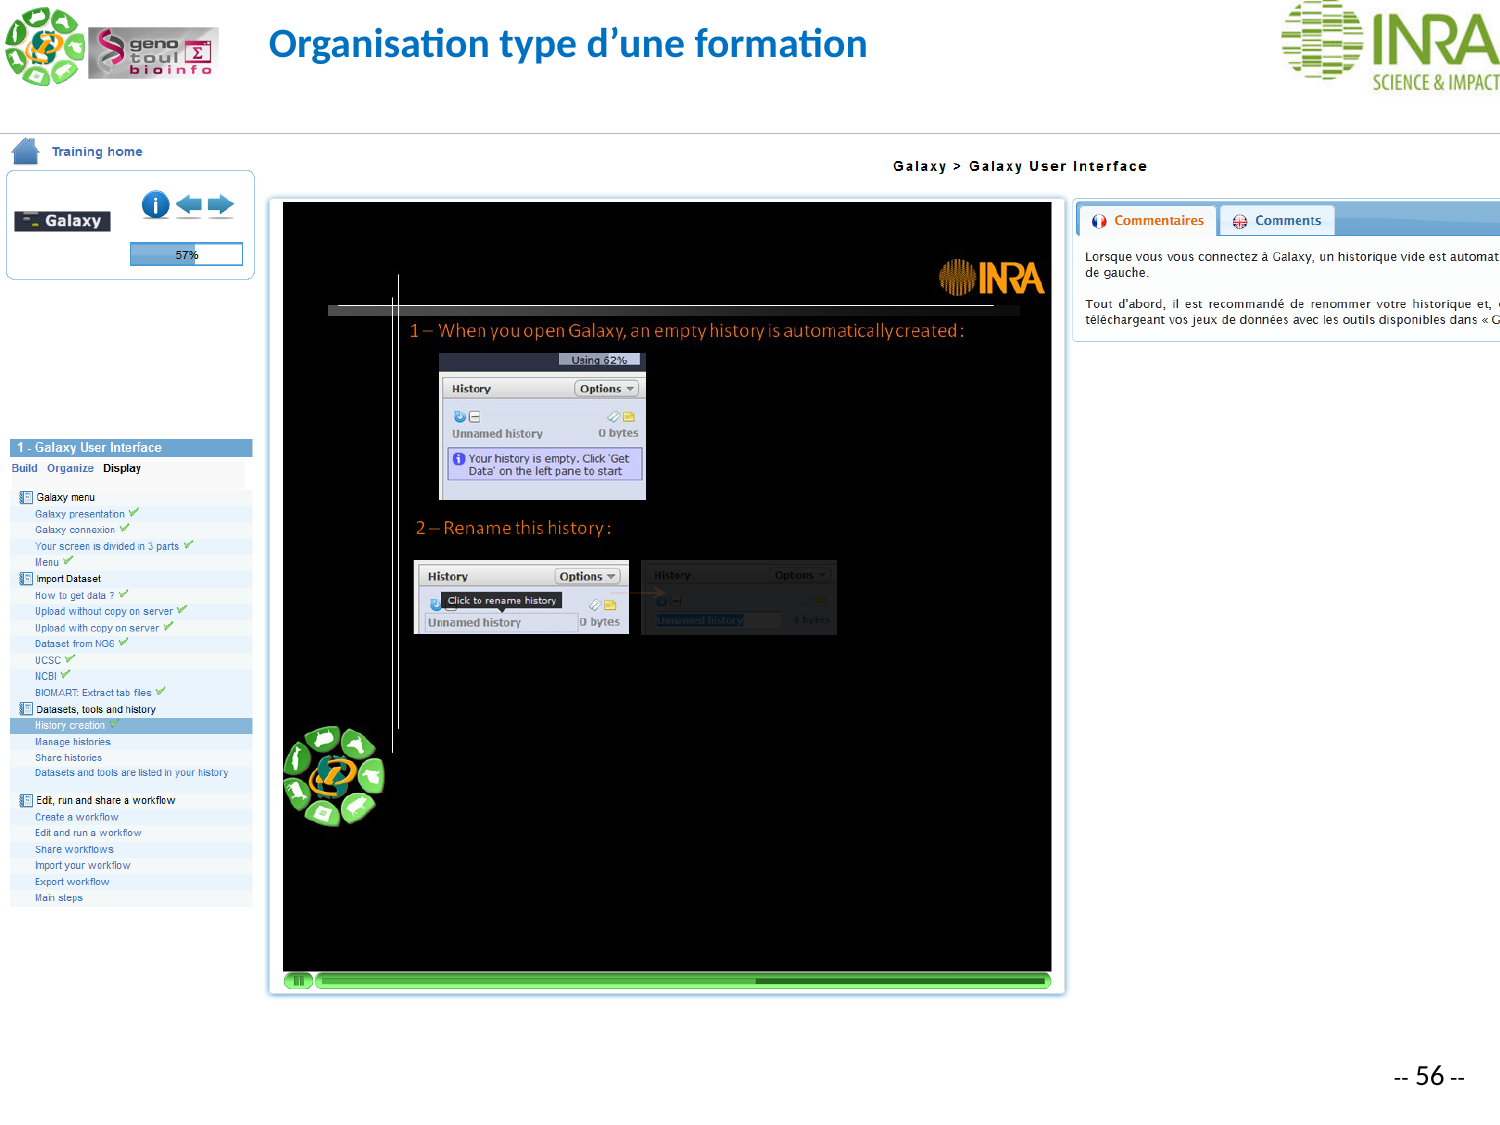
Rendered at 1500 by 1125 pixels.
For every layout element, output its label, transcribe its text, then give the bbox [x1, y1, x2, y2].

picture [0, 133, 1500, 1015]
text_box Organisation type d’une formation [253, 19, 1270, 86]
